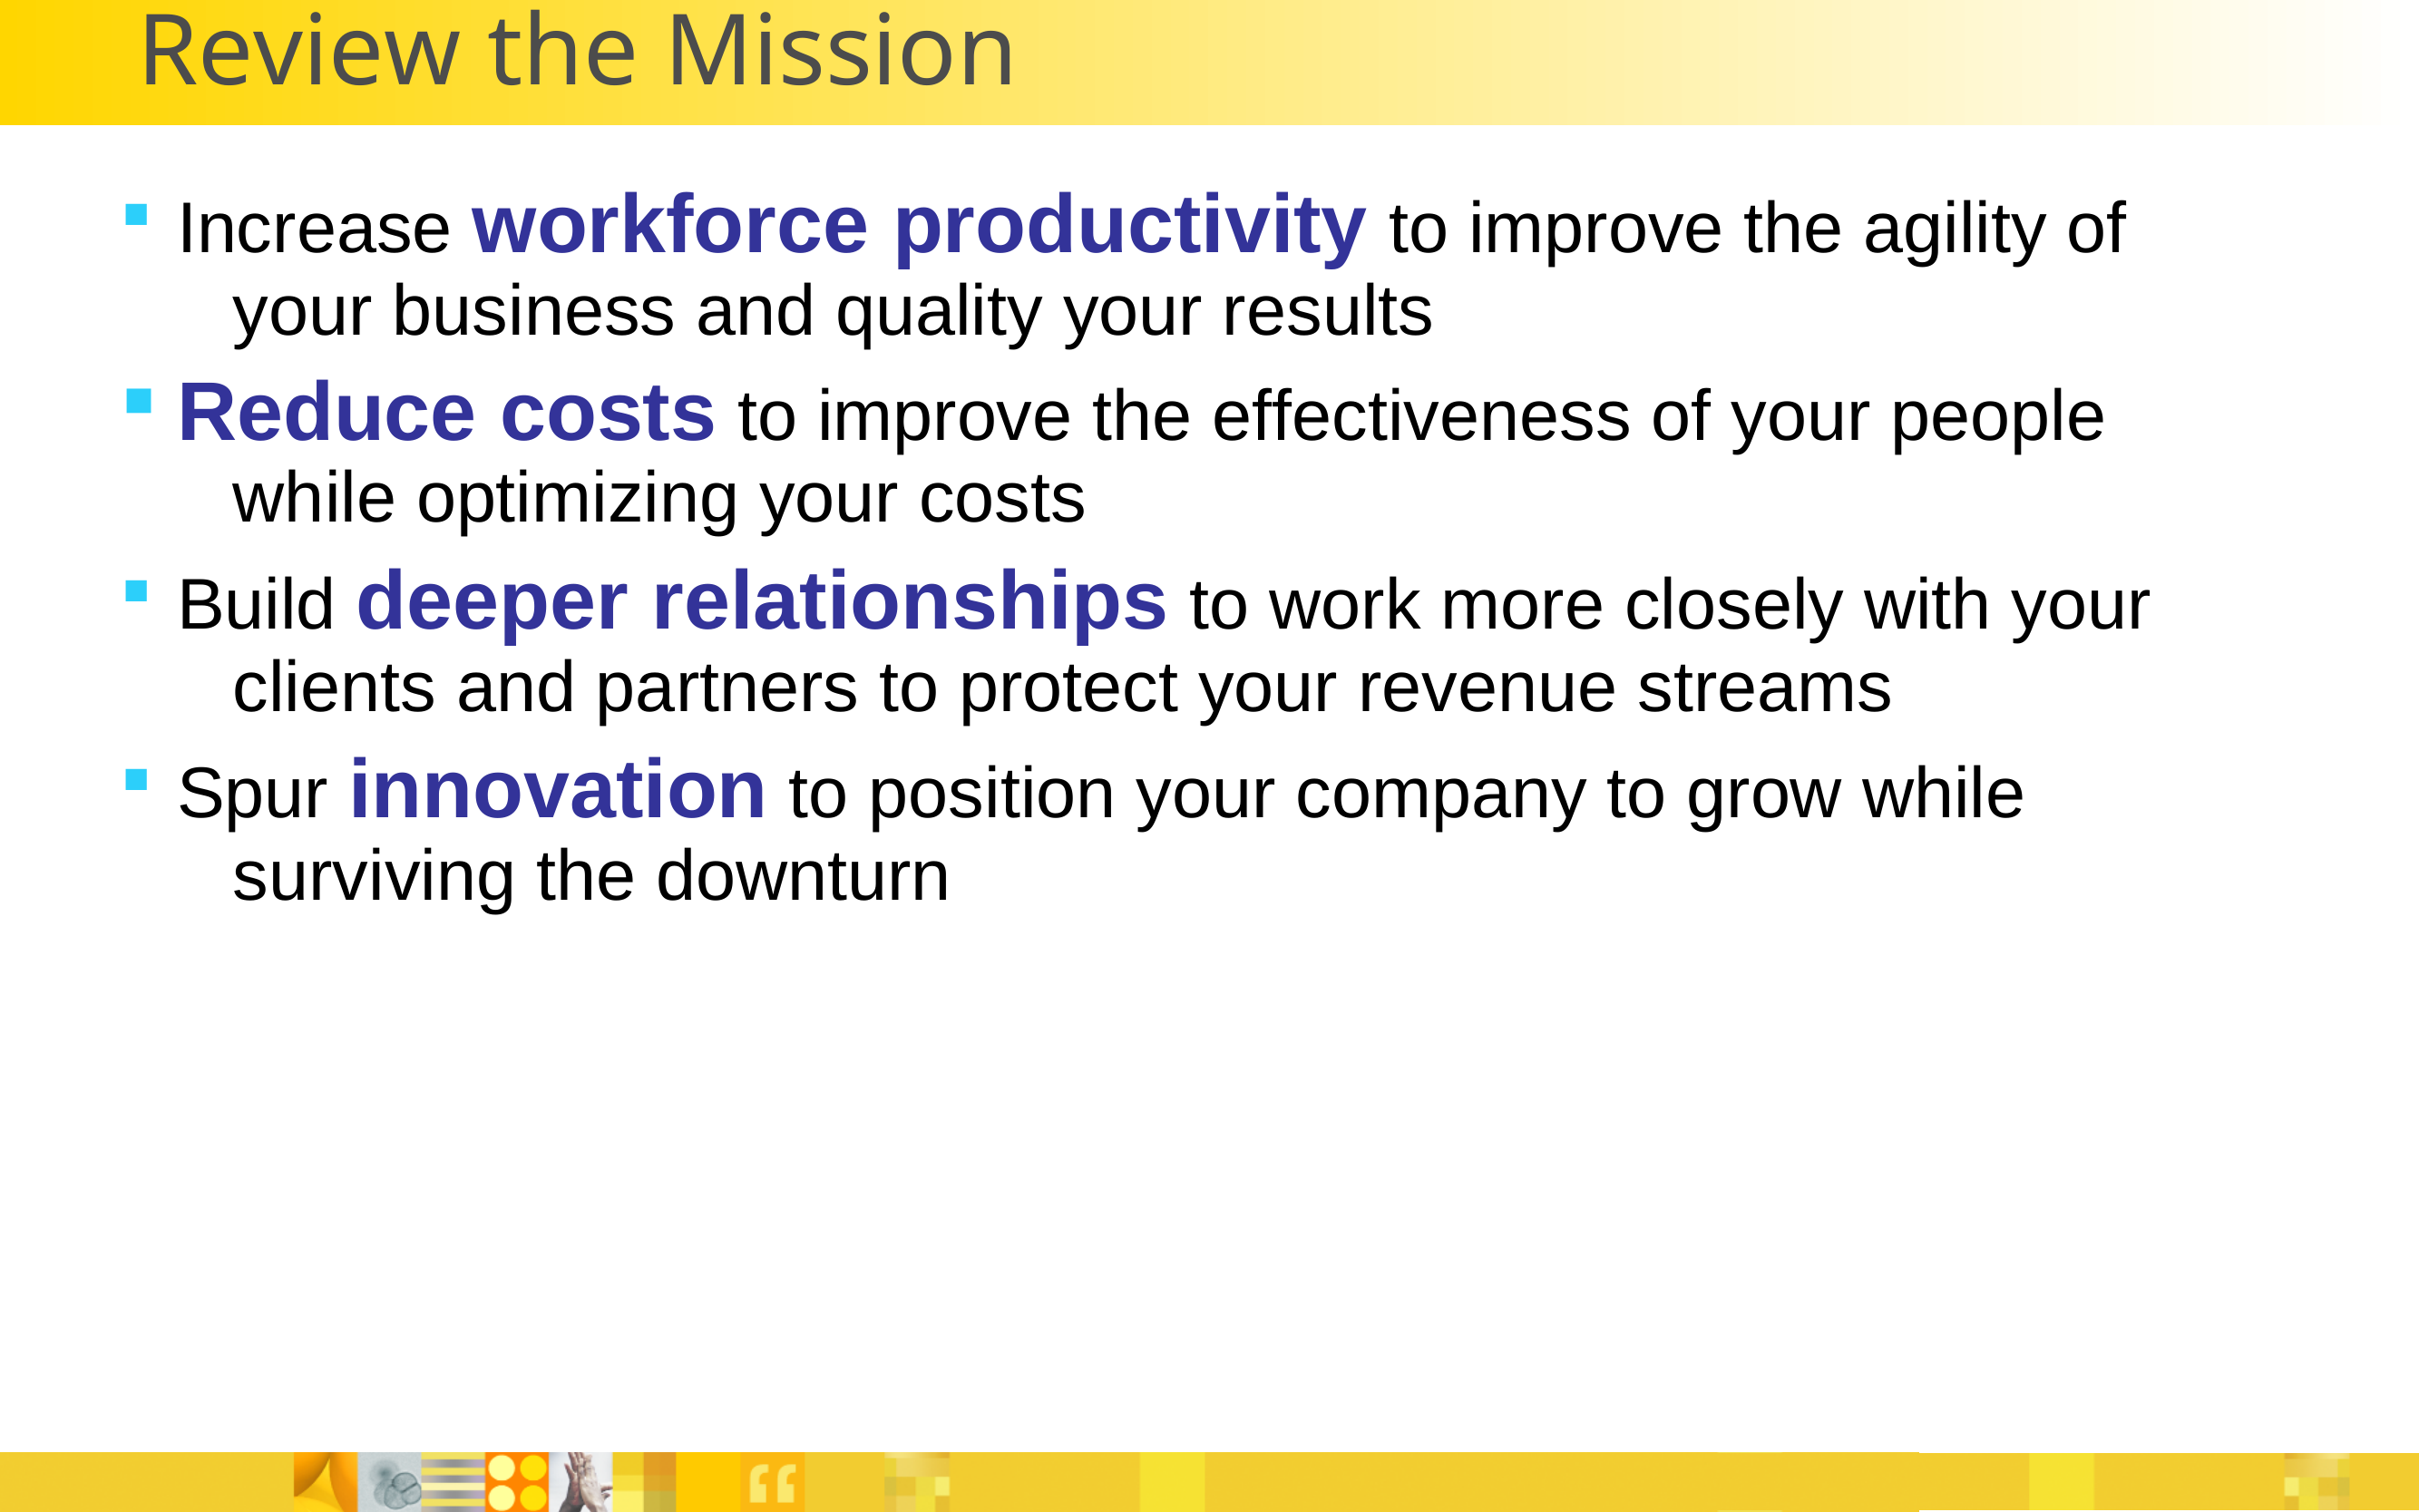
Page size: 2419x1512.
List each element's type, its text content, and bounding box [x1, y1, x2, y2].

text_box Increase workforce productivity to improve the agility of your business and quality your results Reduce costs to improve the effectiveness of your people while optimizing your costs Build deeper relationships to work more closely with your clients and partners to protect your revenue streams Spur innovation to position your company to grow while surviving the downturn [98, 166, 2230, 1289]
picture [0, 1452, 2419, 1512]
title Review the Mission [137, 2, 2315, 127]
text_box [0, 0, 2419, 125]
